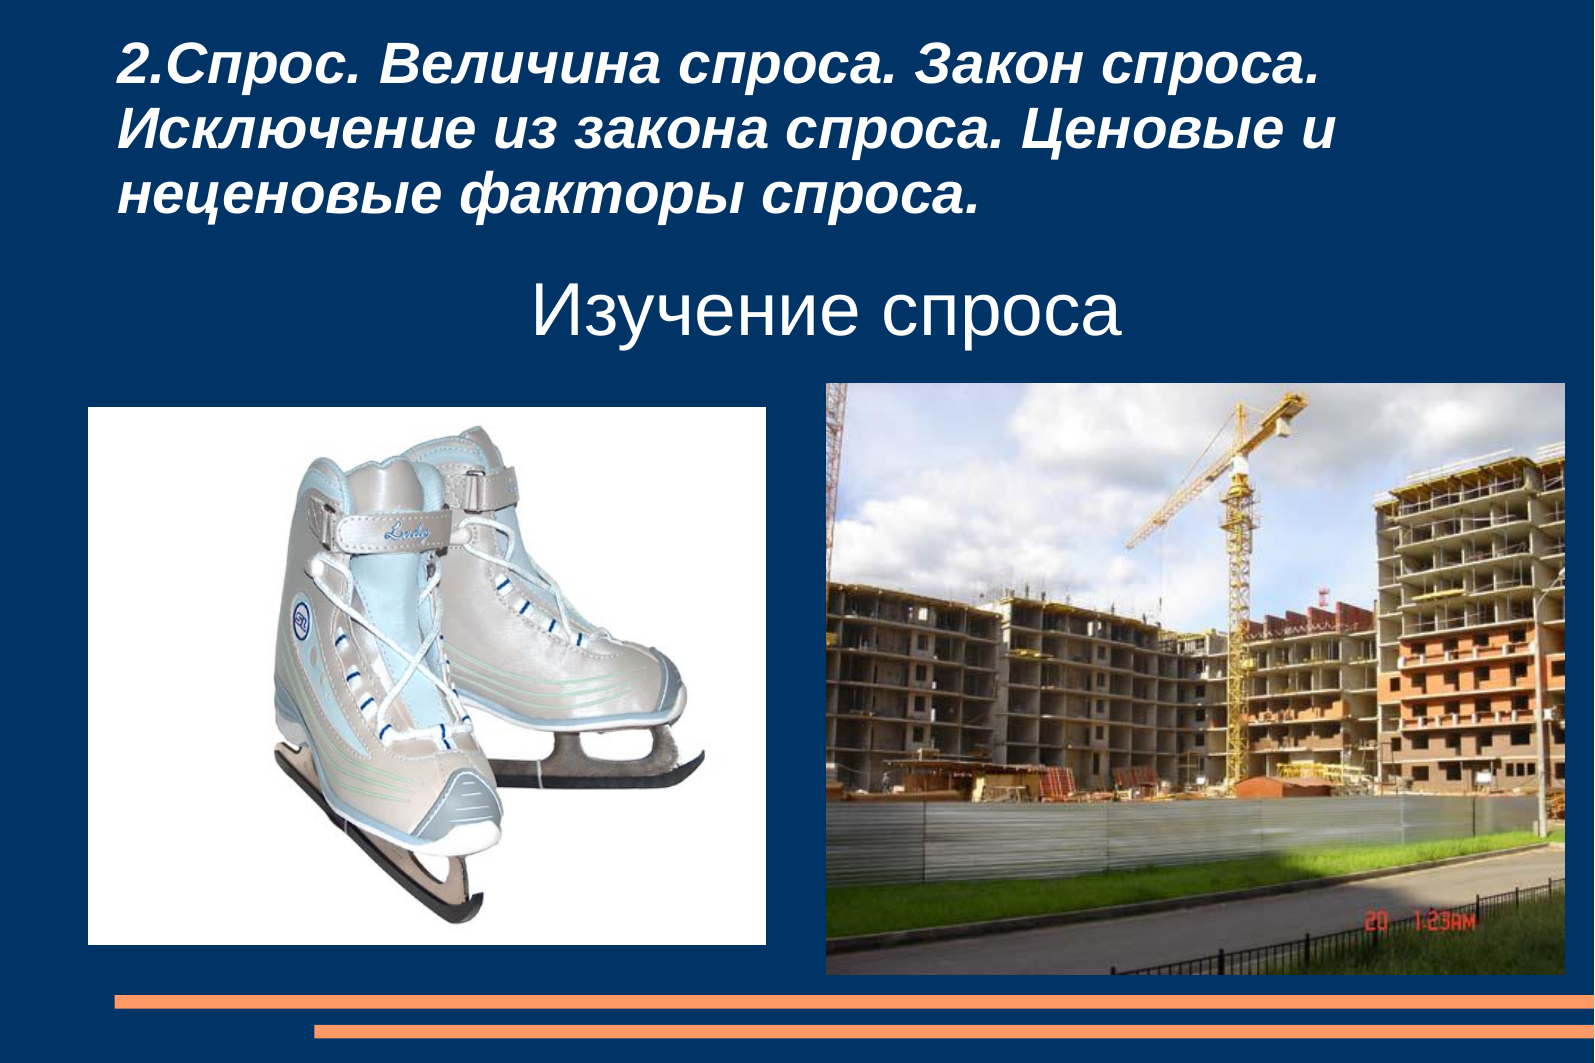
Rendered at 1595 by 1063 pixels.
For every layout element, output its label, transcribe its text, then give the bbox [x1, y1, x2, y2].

picture [88, 407, 766, 945]
text_box Изучение спроса [383, 260, 1270, 473]
picture [826, 383, 1565, 975]
title 2.Спрос. Величина спроса. Закон спроса. Исключение из закона спроса. Ценовые и неценовые факторы спроса. [117, 29, 1479, 228]
